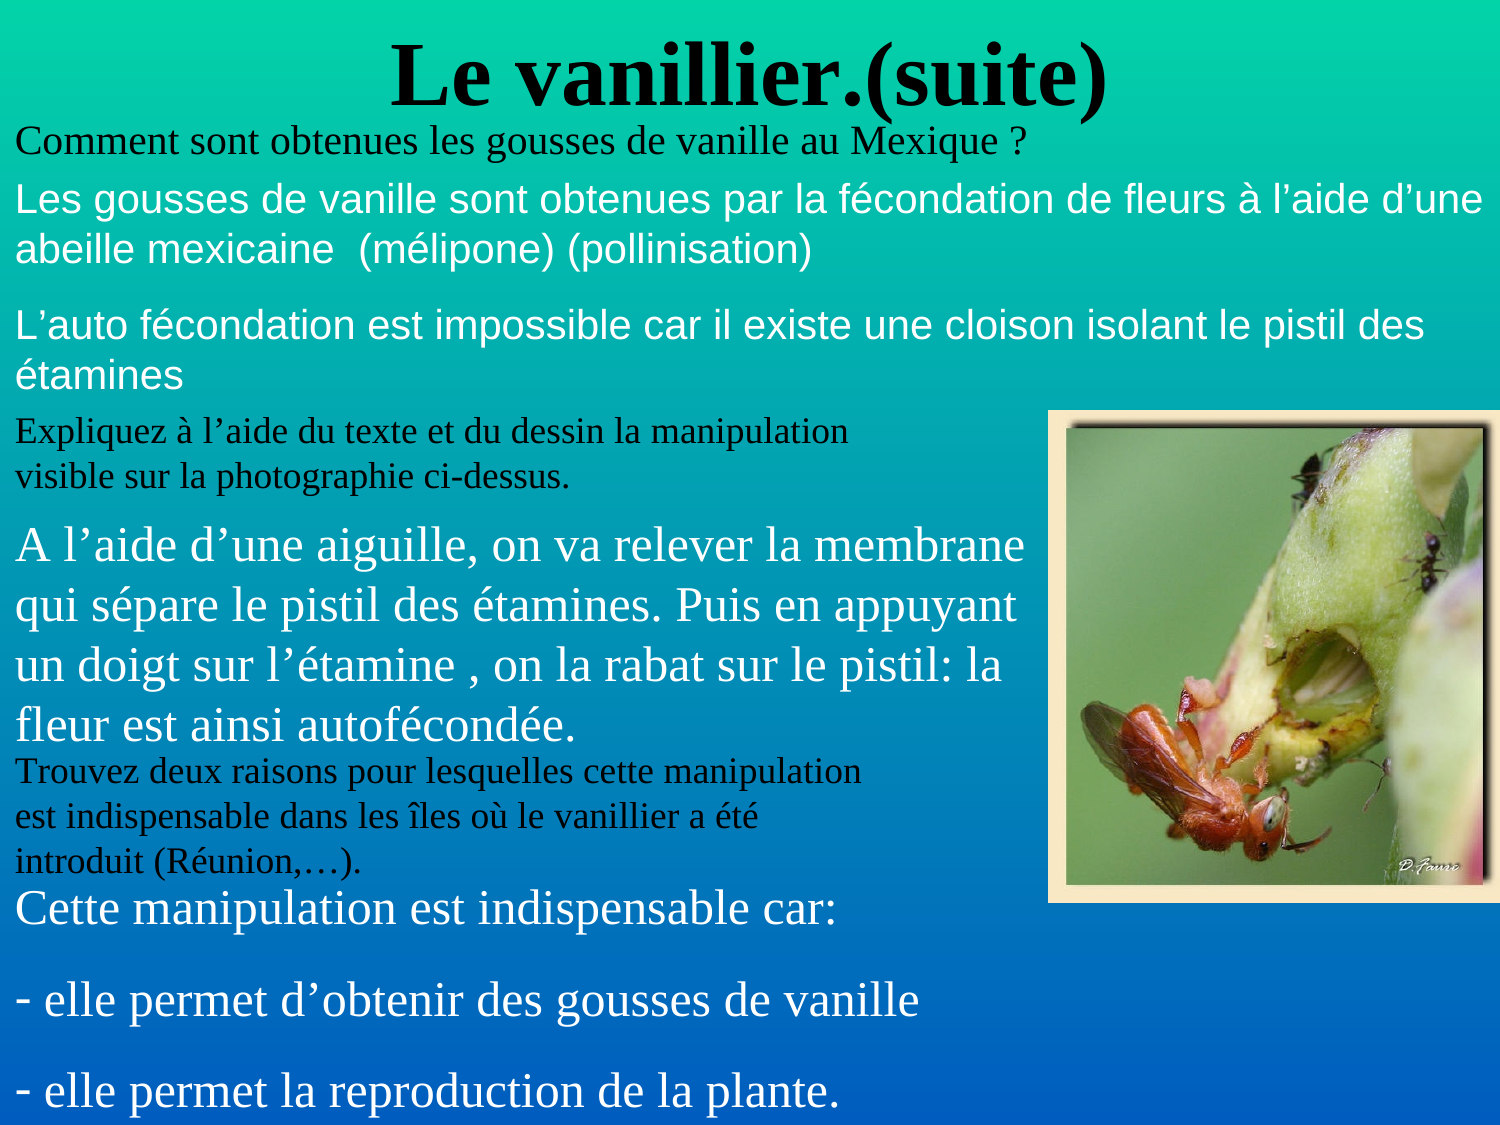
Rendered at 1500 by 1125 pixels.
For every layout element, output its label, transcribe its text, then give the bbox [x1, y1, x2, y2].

text_box Comment sont obtenues les gousses de vanille au Mexique ? [0, 105, 1126, 163]
picture [1043, 410, 1500, 903]
text_box A l’aide d’une aiguille, on va relever la membrane qui sépare le pistil des étamines. Puis en appuyant un doigt sur l’étamine , on la rabat sur le pistil: la fleur est ainsi autofécondée. [0, 503, 1043, 760]
text_box Les gousses de vanille sont obtenues par la fécondation de fleurs à l’aide d’une abeille mexicaine (mélipone) (pollinisation) L’auto fécondation est impossible car il existe une cloison isolant le pistil des étamines [0, 163, 1500, 406]
text_box Le vanillier.(suite) [112, 0, 1388, 138]
text_box Trouvez deux raisons pour lesquelles cette manipulation est indispensable dans les îles où le vanillier a été introduit (Réunion,…). [0, 760, 913, 867]
text_box Cette manipulation est indispensable car: elle permet d’obtenir des gousses de vanille elle permet la reproduction de la plante. [0, 867, 1418, 1125]
text_box Le vanillier.(suite) [627, 68, 639, 105]
text_box Expliquez à l’aide du texte et du dessin la manipulation visible sur la photographie ci-dessus. [0, 398, 950, 503]
